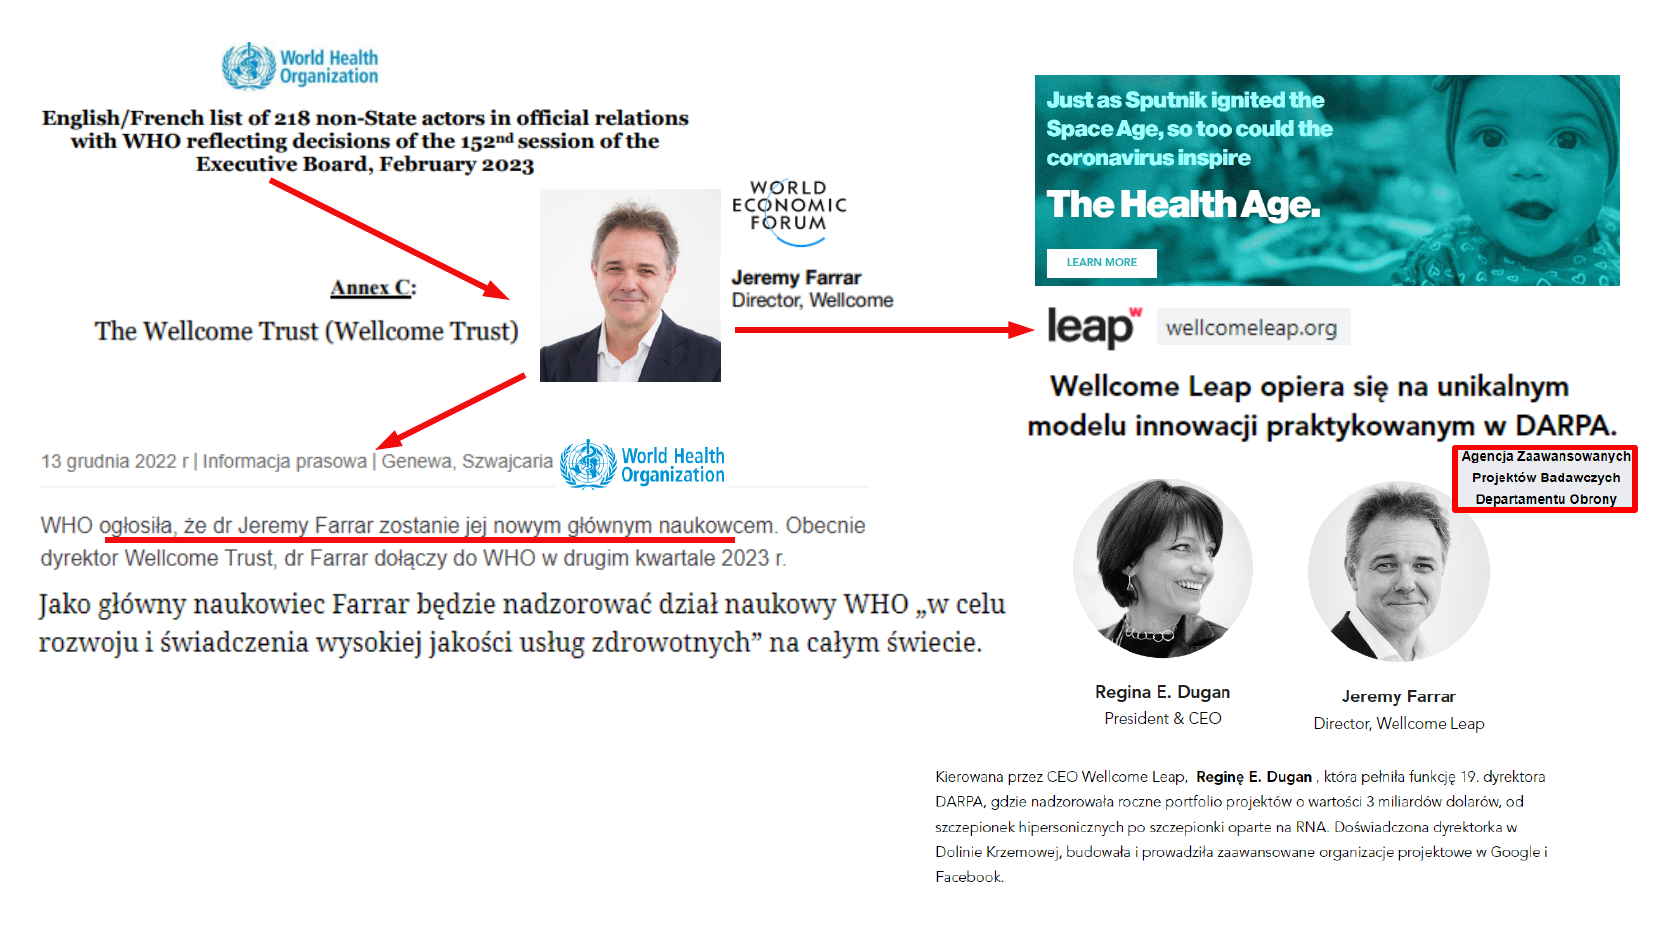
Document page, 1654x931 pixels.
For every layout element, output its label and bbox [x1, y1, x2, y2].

picture [1065, 479, 1255, 736]
picture [89, 261, 526, 350]
picture [30, 434, 869, 574]
picture [1023, 295, 1621, 451]
picture [540, 164, 900, 382]
picture [930, 763, 1554, 886]
picture [1035, 75, 1620, 286]
picture [30, 42, 696, 181]
picture [27, 588, 1014, 661]
picture [1295, 477, 1501, 738]
picture [1458, 450, 1632, 507]
picture [1157, 308, 1351, 346]
